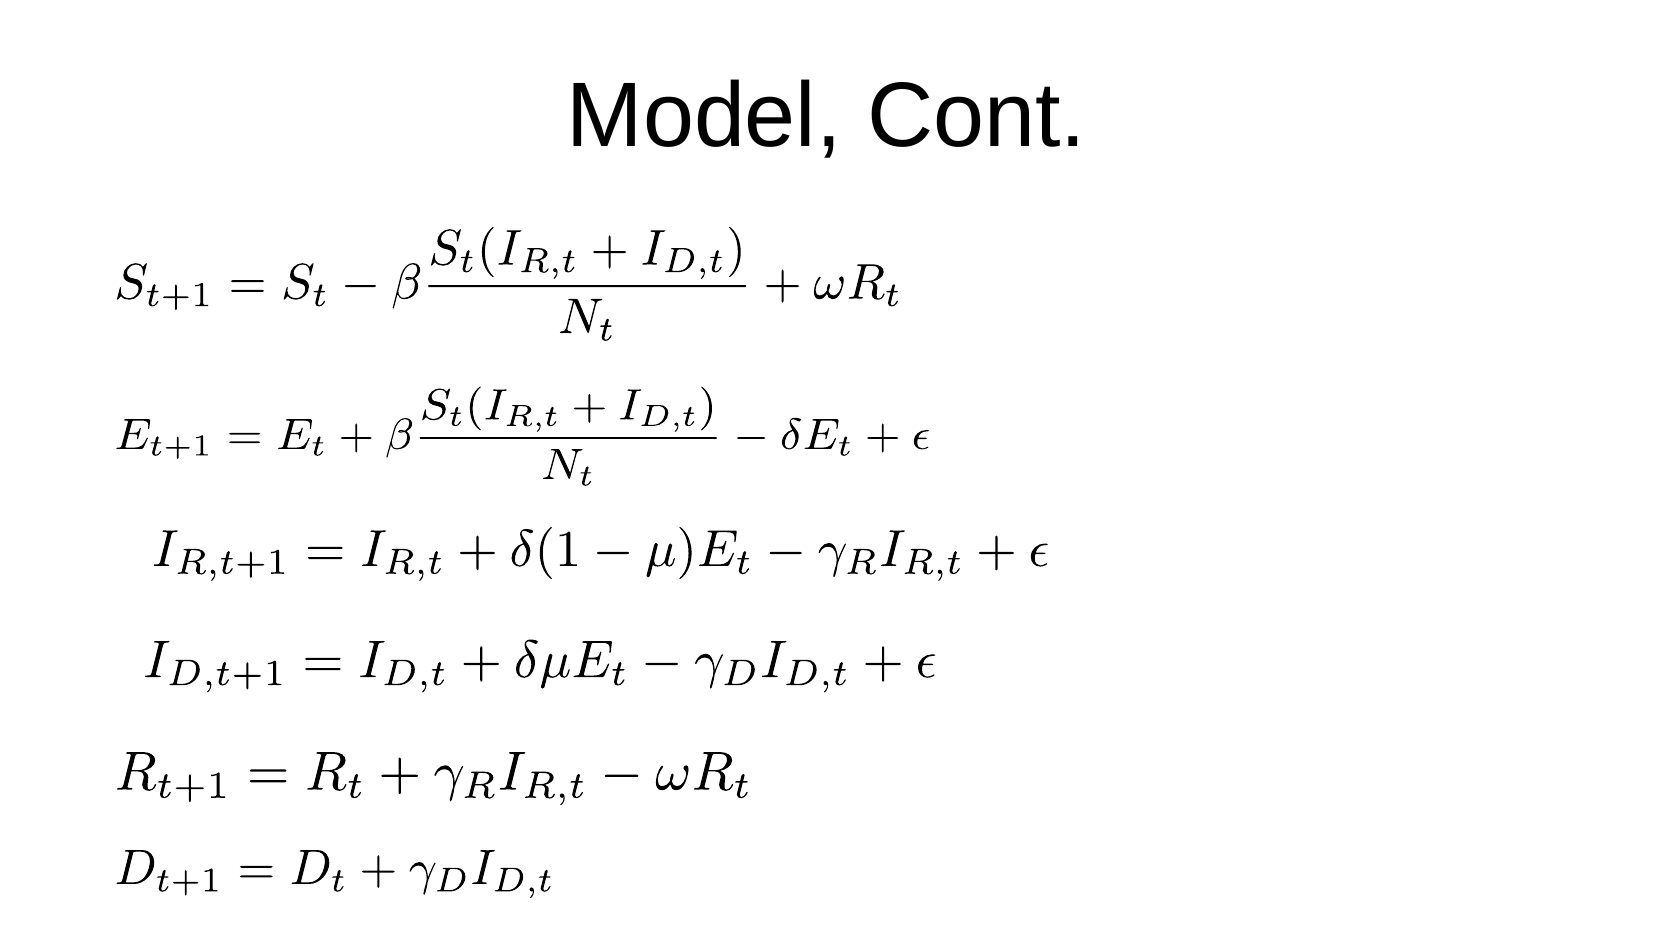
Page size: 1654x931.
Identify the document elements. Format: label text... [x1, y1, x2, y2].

picture [150, 525, 1051, 583]
picture [112, 750, 751, 808]
picture [112, 848, 553, 901]
picture [141, 637, 938, 695]
title Model, Cont. [82, 37, 1571, 193]
picture [112, 225, 901, 343]
picture [112, 384, 932, 488]
